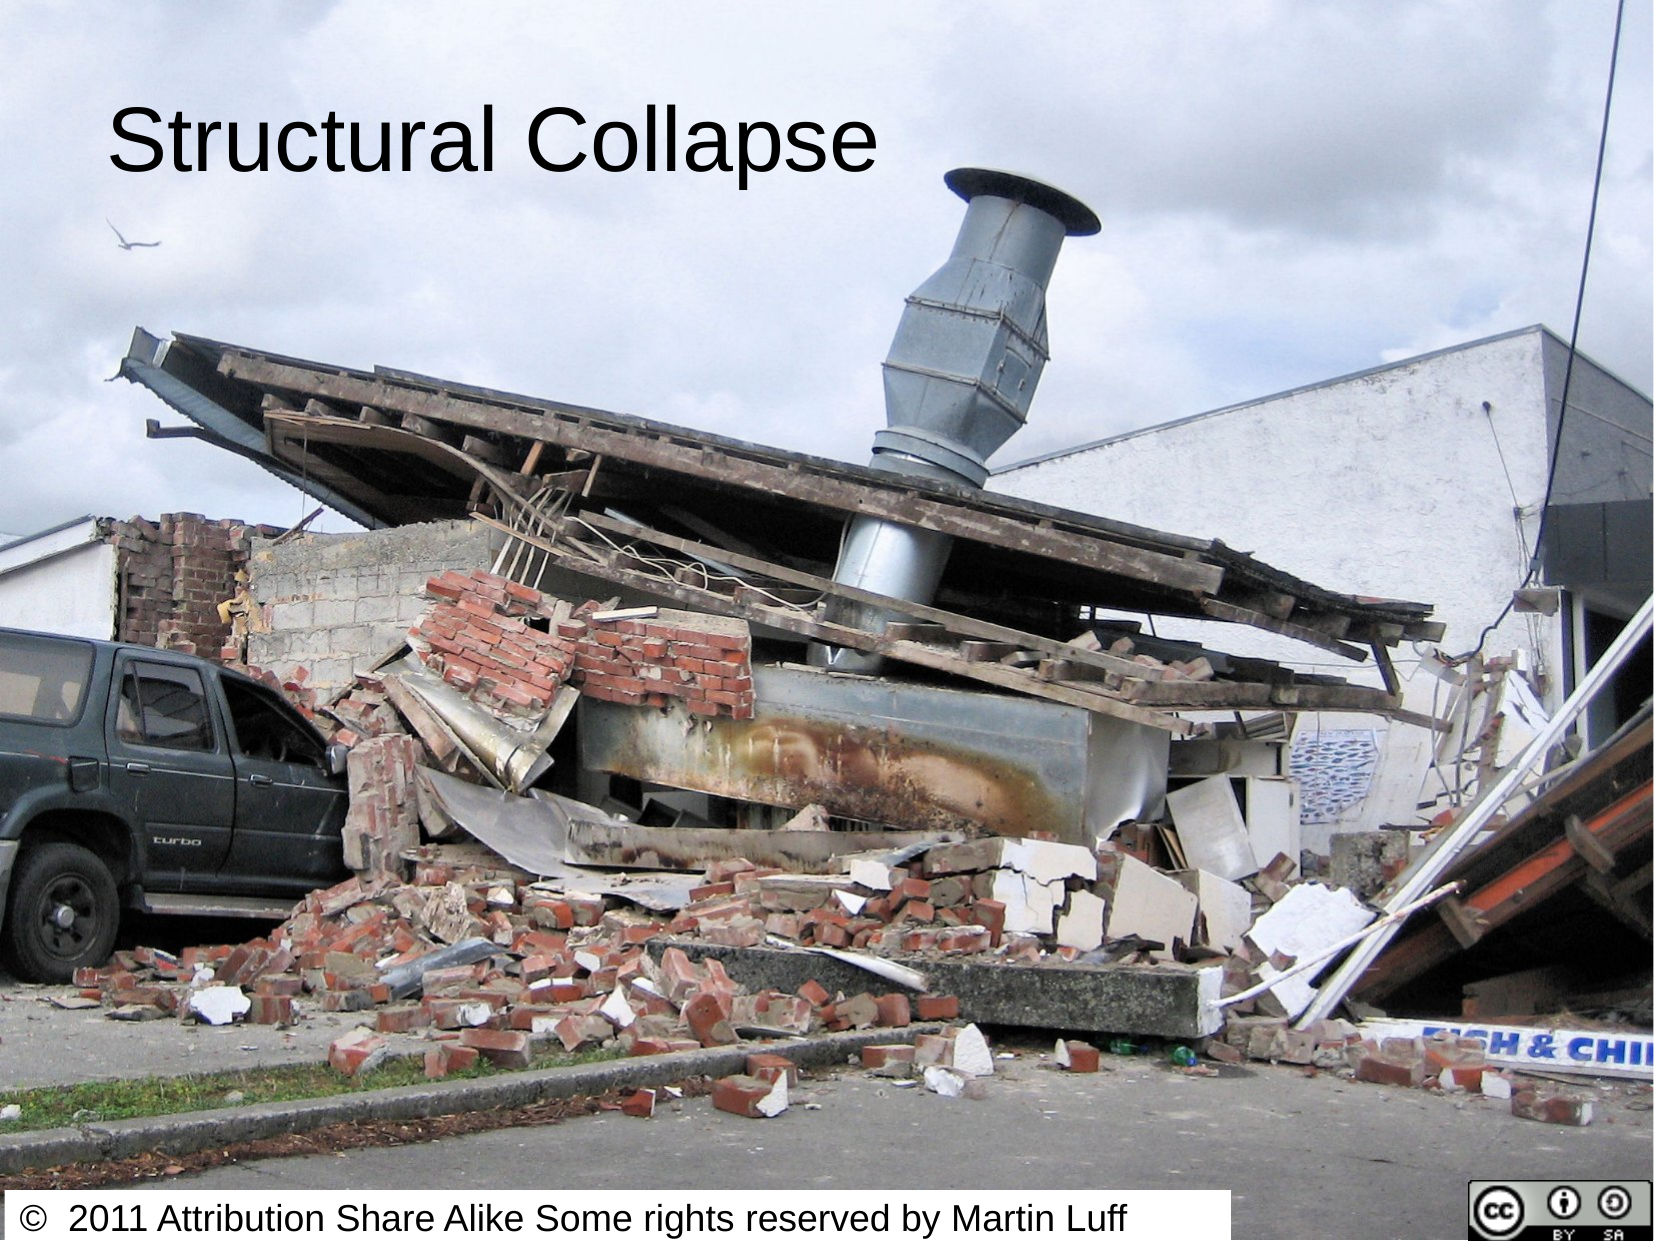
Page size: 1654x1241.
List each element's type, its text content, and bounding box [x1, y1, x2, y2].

text_box © 2011 Attribution Share Alike Some rights reserved by Martin Luff [4, 1190, 1231, 1241]
picture [0, 0, 1654, 1241]
title Structural Collapse [23, 43, 965, 237]
